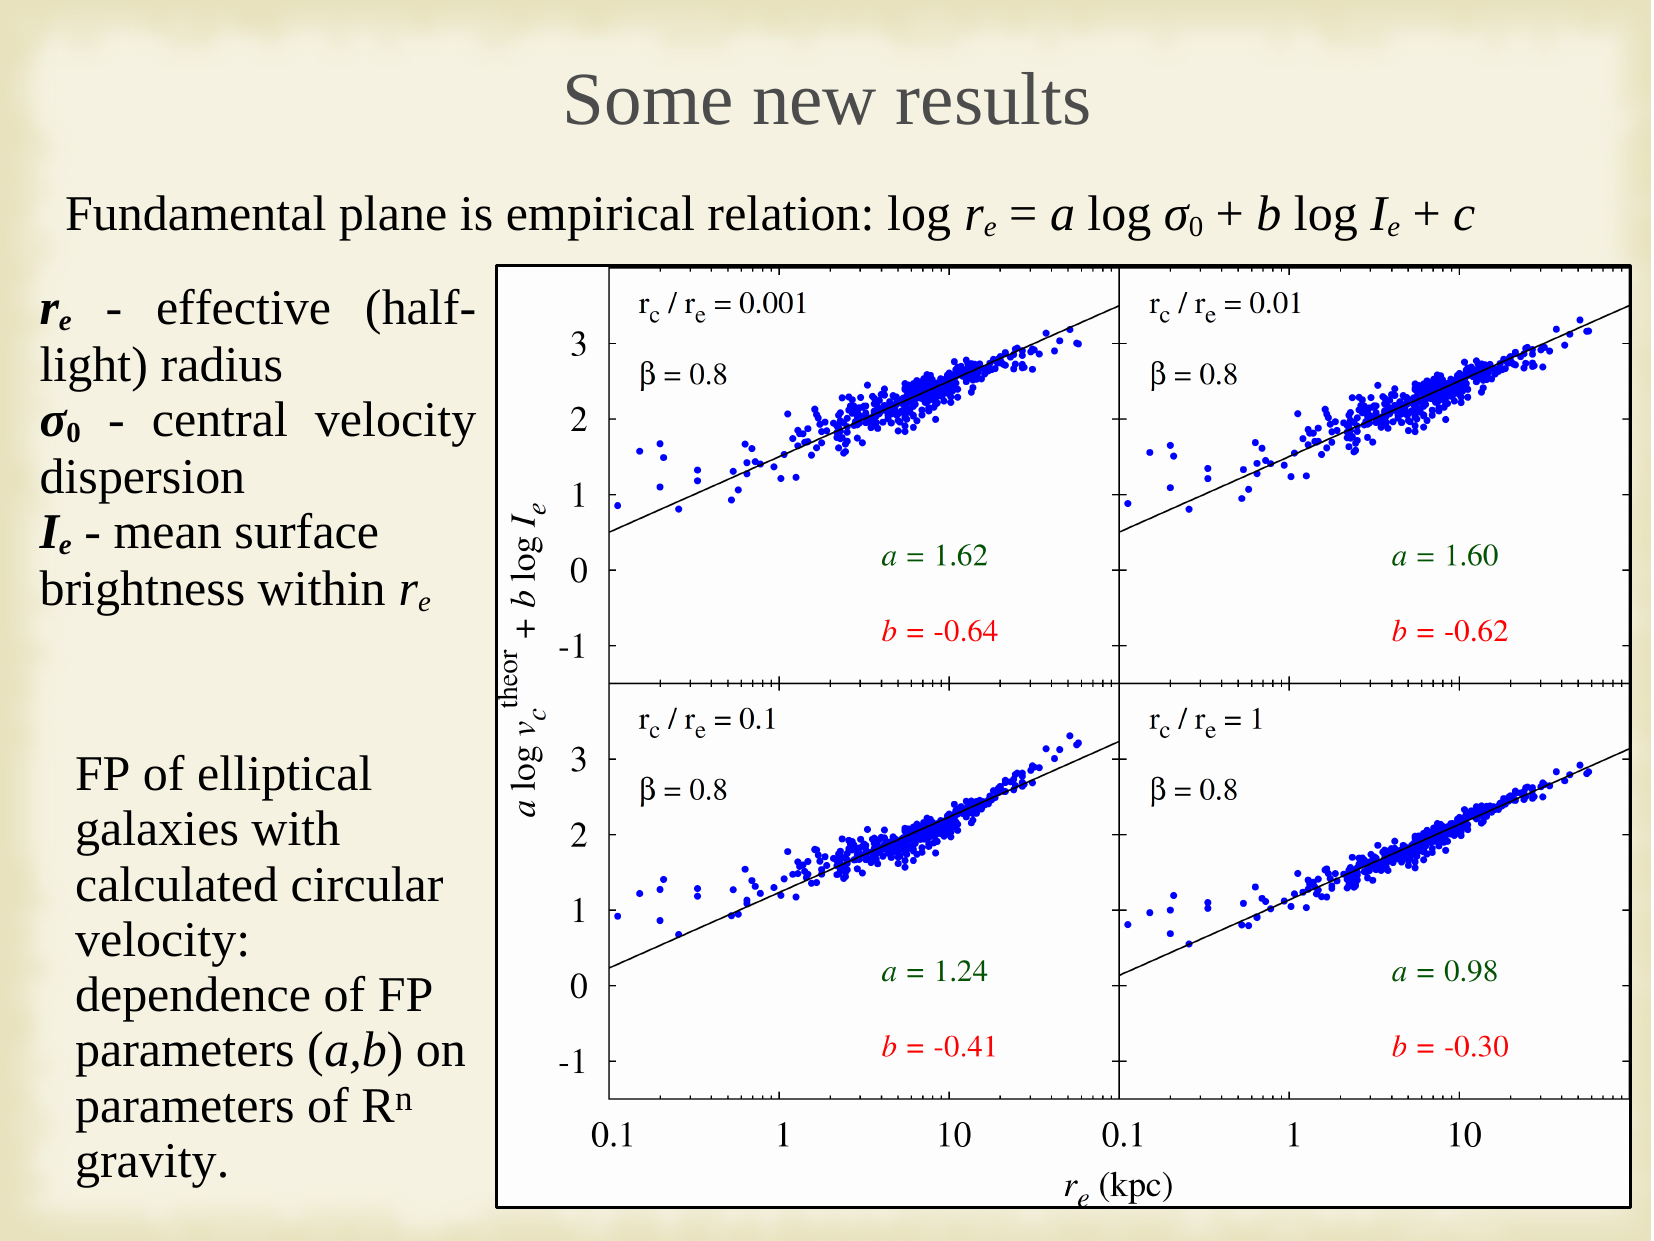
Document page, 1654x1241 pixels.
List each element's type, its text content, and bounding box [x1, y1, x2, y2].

title Some new results [64, 42, 1591, 156]
list FP of elliptical galaxies with calculated circular velocity: dependence of FP parameters (a,b) on parameters of Rn gravity. [75, 745, 481, 1190]
picture [0, 0, 1651, 1241]
list Fundamental plane is empirical relation: log re = a log σ0 + b log Ie + c [47, 186, 1546, 268]
list re - effective (half-light) radius σ0 - central velocity dispersion Ie - mean surface brightness within re [39, 280, 477, 646]
